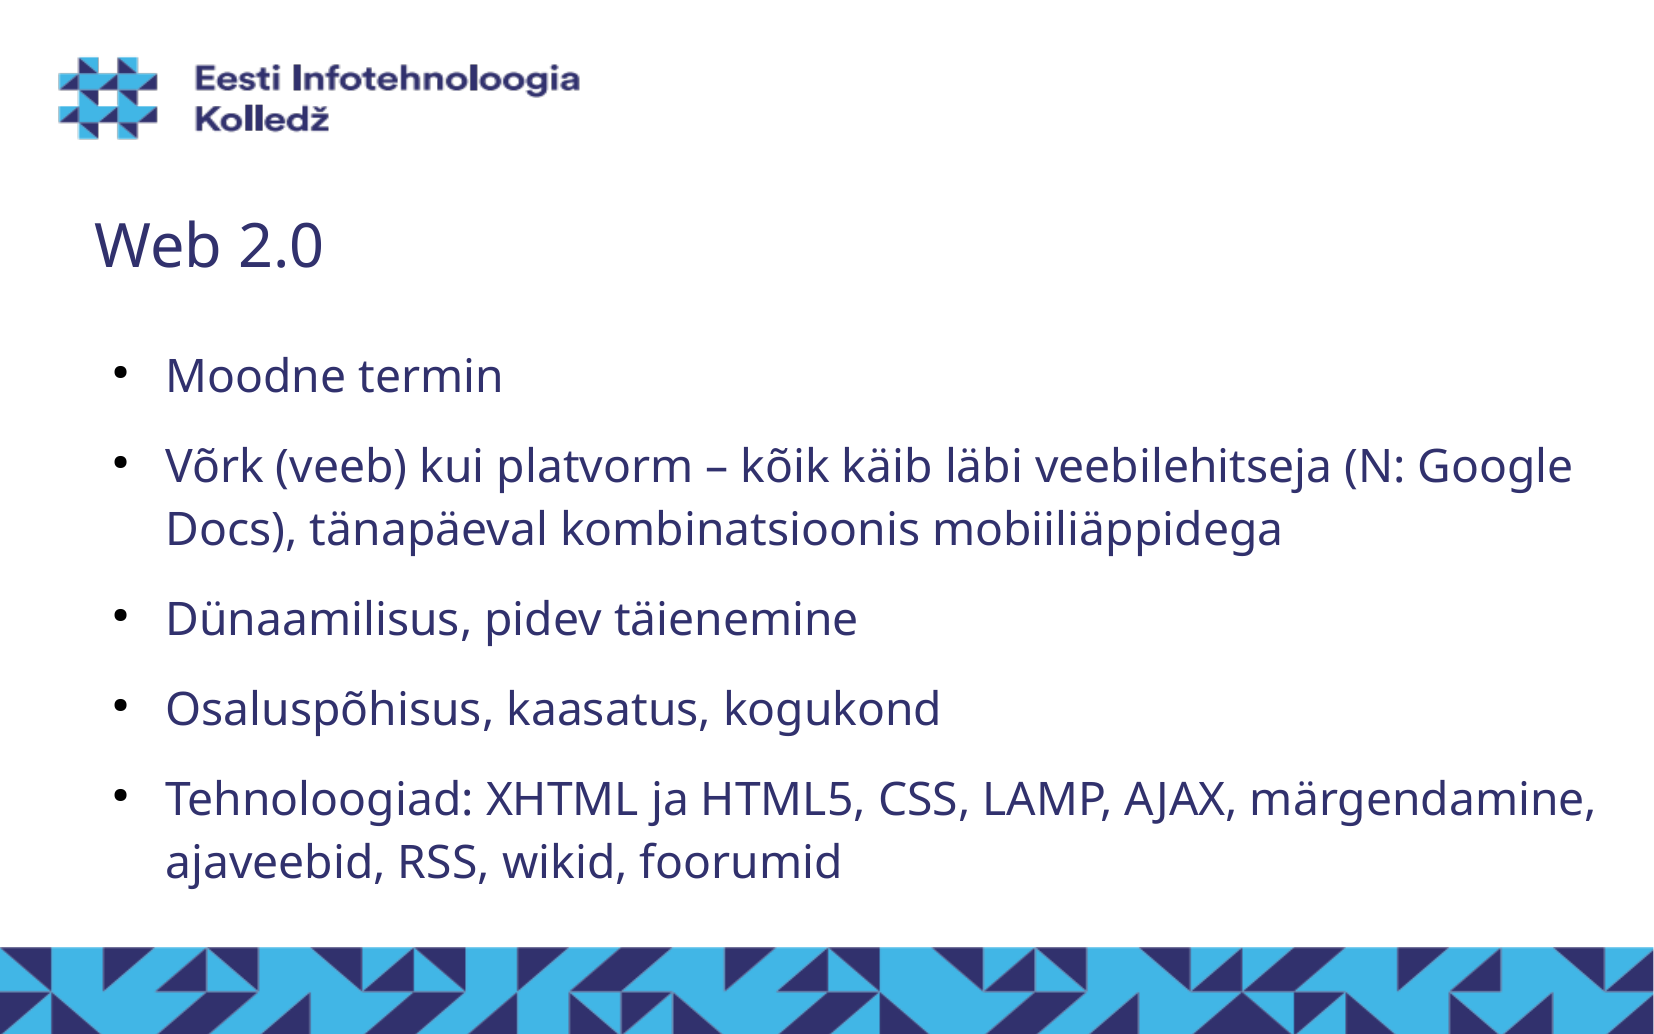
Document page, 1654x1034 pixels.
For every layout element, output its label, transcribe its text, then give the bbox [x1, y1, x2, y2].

list Moodne termin Võrk (veeb) kui platvorm – kõik käib läbi veebilehitseja (N: Google Docs), tänapäeval kombinatsioonis mobiiliäppidega Dünaamilisus, pidev täienemine Osaluspõhisus, kaasatus, kogukond Tehnoloogiad: XHTML ja HTML5, CSS, LAMP, AJAX, märgendamine, ajaveebid, RSS, wikid, foorumid [94, 342, 1607, 926]
title Web 2.0 [94, 157, 1607, 330]
